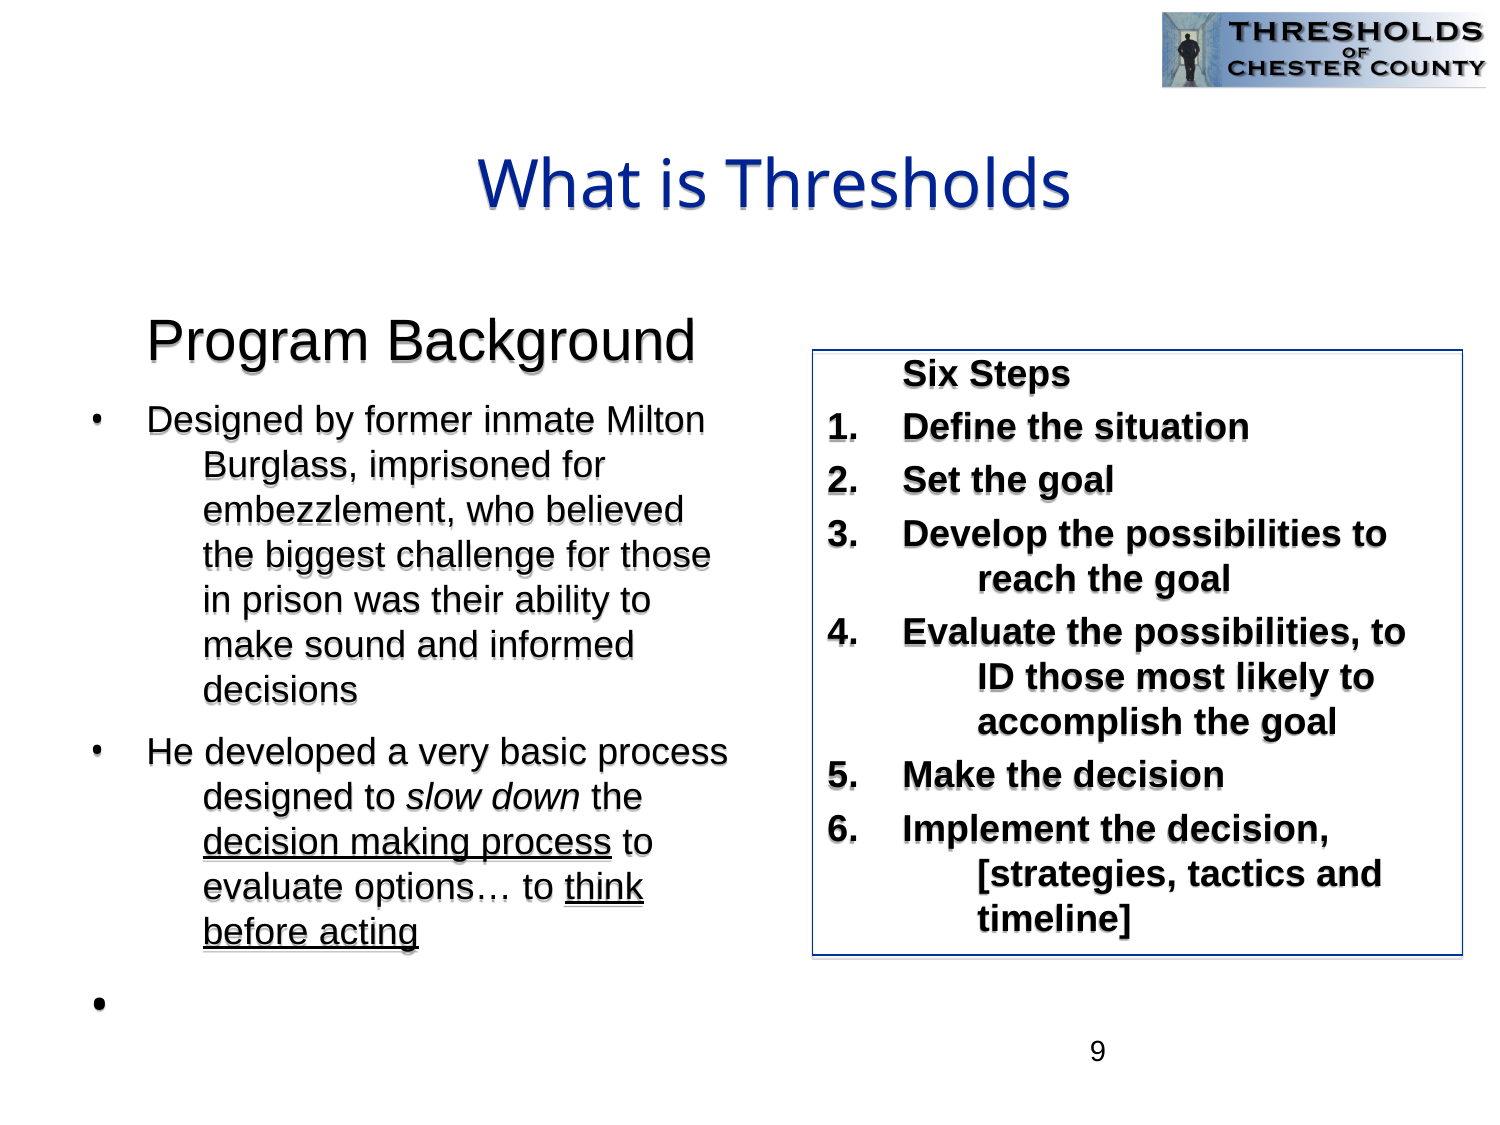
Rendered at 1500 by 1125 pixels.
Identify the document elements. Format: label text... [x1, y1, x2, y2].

list Program Background Designed by former inmate Milton Burglass, imprisoned for embezzlement, who believed the biggest challenge for those in prison was their ability to make sound and informed decisions He developed a very basic process designed to slow down the decision making process to evaluate options… to think before acting [75, 295, 751, 1063]
title What is Thresholds [150, 87, 1401, 276]
text_box 9 [1074, 1025, 1388, 1101]
list Six Steps Define the situation Set the goal Develop the possibilities to reach the goal Evaluate the possibilities, to ID those most likely to accomplish the goal Make the decision Implement the decision, [strategies, tactics and timeline] [812, 350, 1463, 955]
